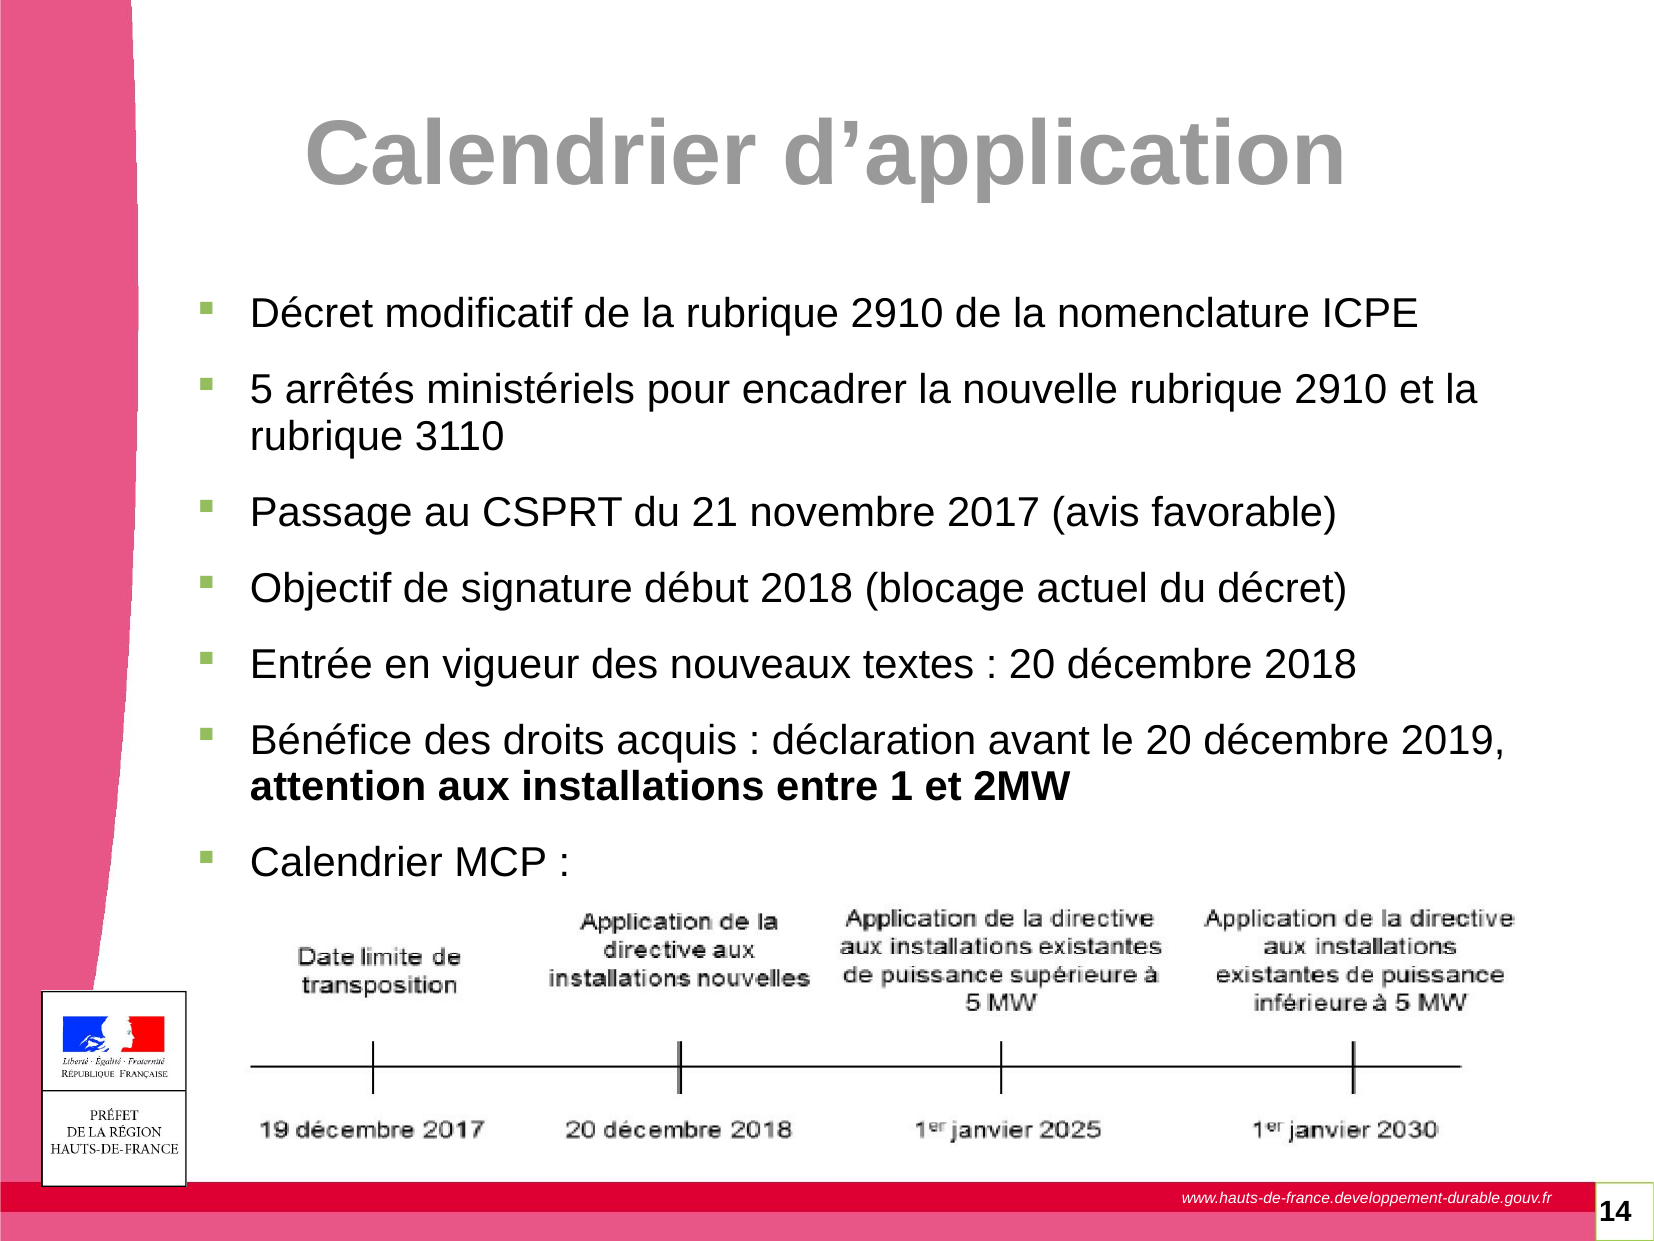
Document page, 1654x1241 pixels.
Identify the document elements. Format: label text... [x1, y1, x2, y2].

picture [0, 0, 1654, 1241]
title Calendrier d’application [82, 49, 1571, 257]
list Décret modificatif de la rubrique 2910 de la nomenclature ICPE 5 arrêtés ministériels pour encadrer la nouvelle rubrique 2910 et la rubrique 3110 Passage au CSPRT du 21 novembre 2017 (avis favorable) Objectif de signature début 2018 (blocage actuel du décret) Entrée en vigueur des nouveaux textes : 20 décembre 2018 Bénéfice des droits acquis : déclaration avant le 20 décembre 2019, attention aux installations entre 1 et 2MW Calendrier MCP : [179, 290, 1509, 1010]
